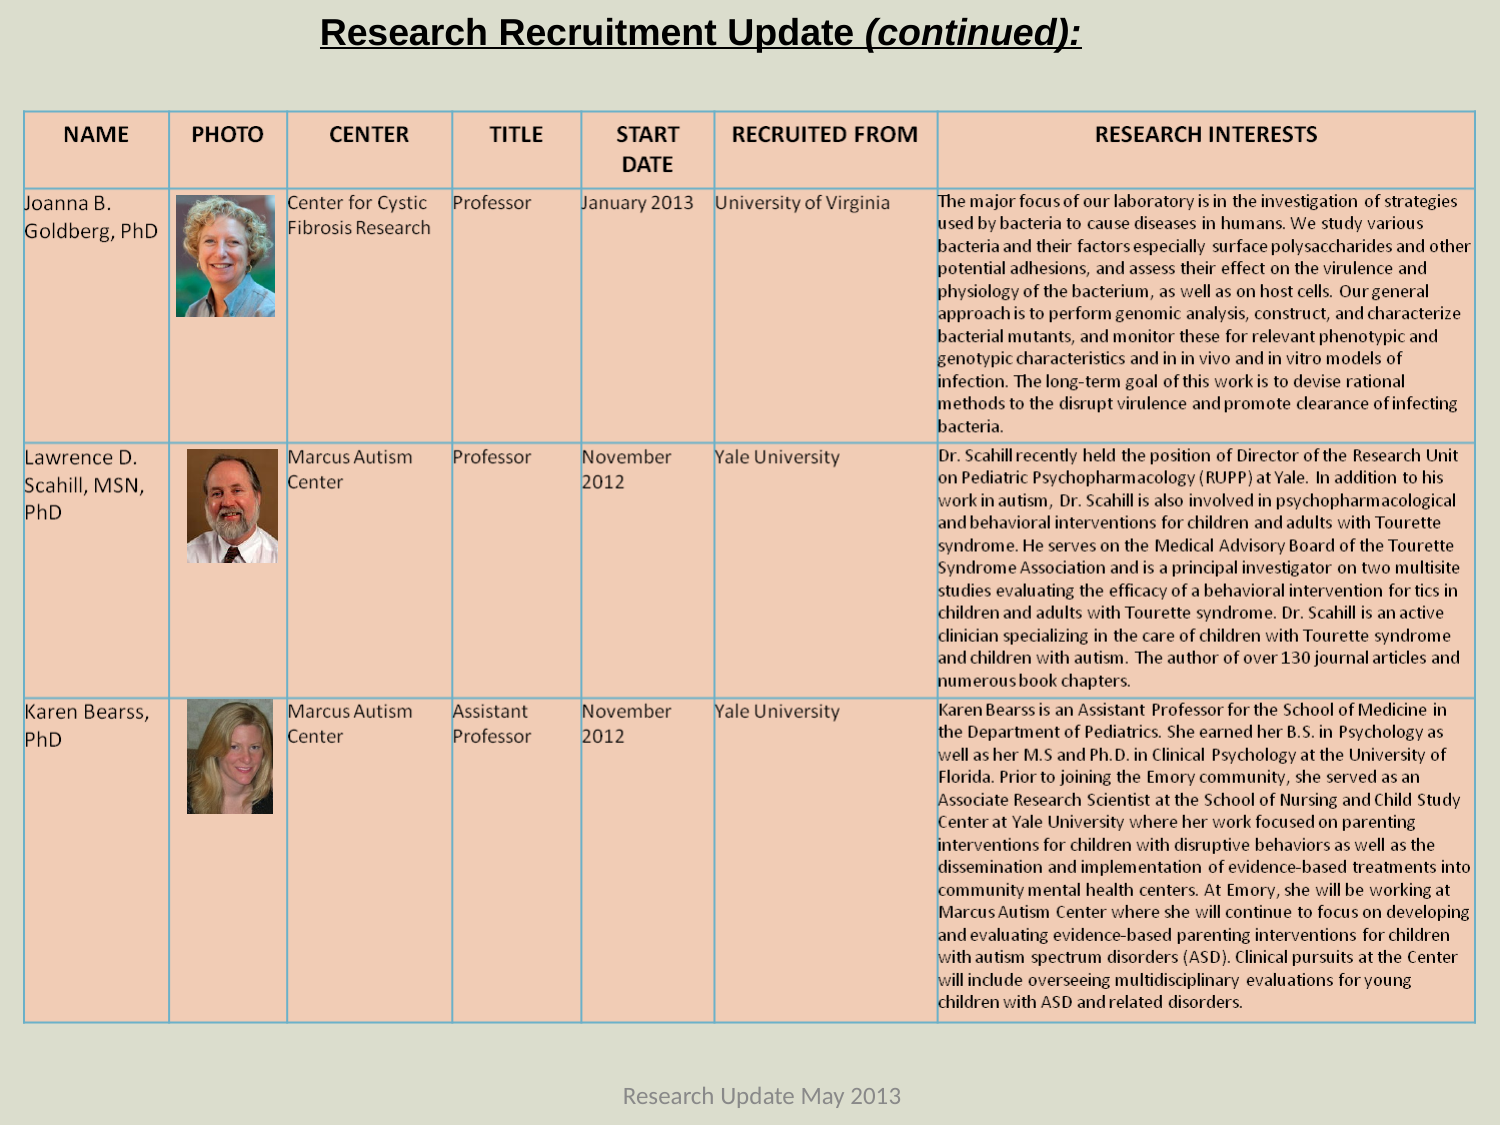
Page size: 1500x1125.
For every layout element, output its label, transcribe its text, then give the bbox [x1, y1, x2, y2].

picture [9, 100, 1488, 1034]
text_box Research Recruitment Update (continued): [0, 0, 1413, 88]
text_box Research Update May 2013 [525, 1065, 1000, 1125]
